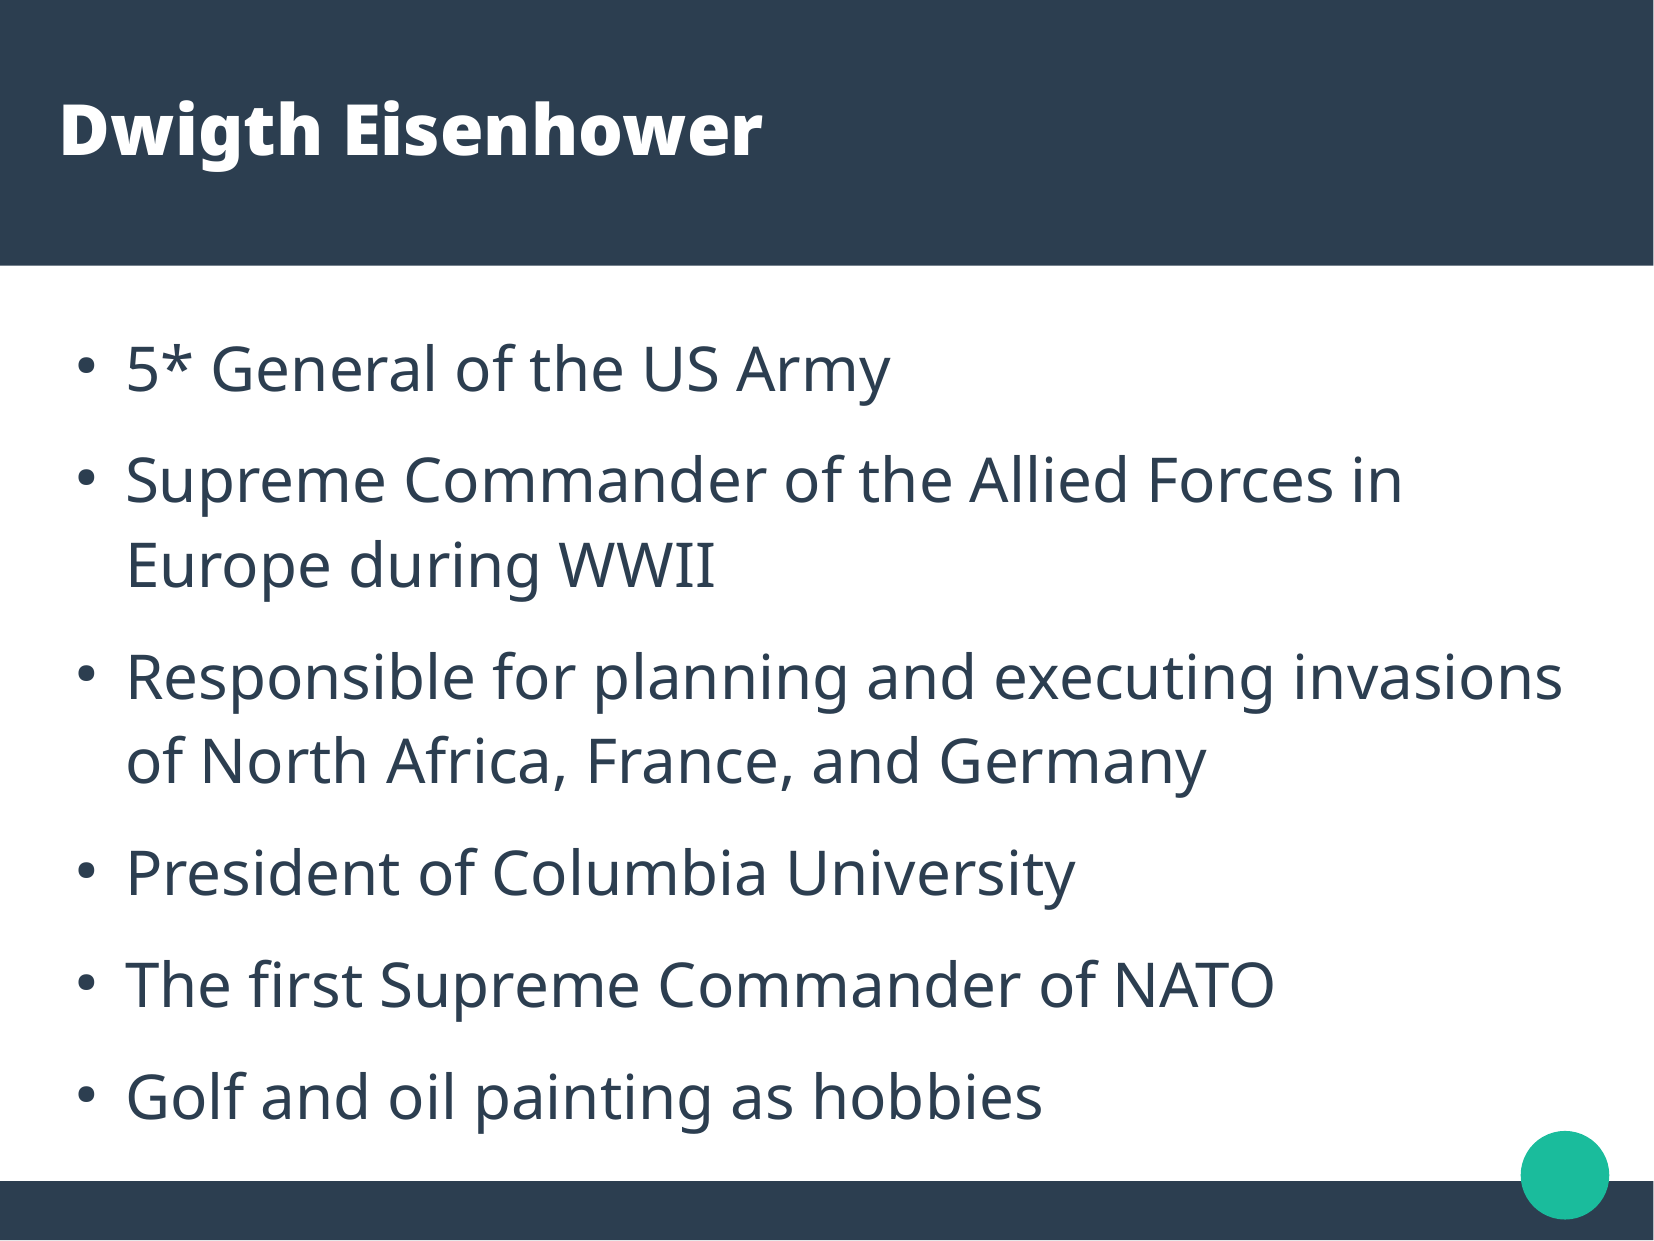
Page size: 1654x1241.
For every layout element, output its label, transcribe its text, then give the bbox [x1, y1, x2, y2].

list 5* General of the US Army Supreme Commander of the Allied Forces in Europe during WWII Responsible for planning and executing invasions of North Africa, France, and Germany President of Columbia University The first Supreme Commander of NATO Golf and oil painting as hobbies [59, 324, 1595, 1152]
title Dwigth Eisenhower [59, 49, 1595, 207]
